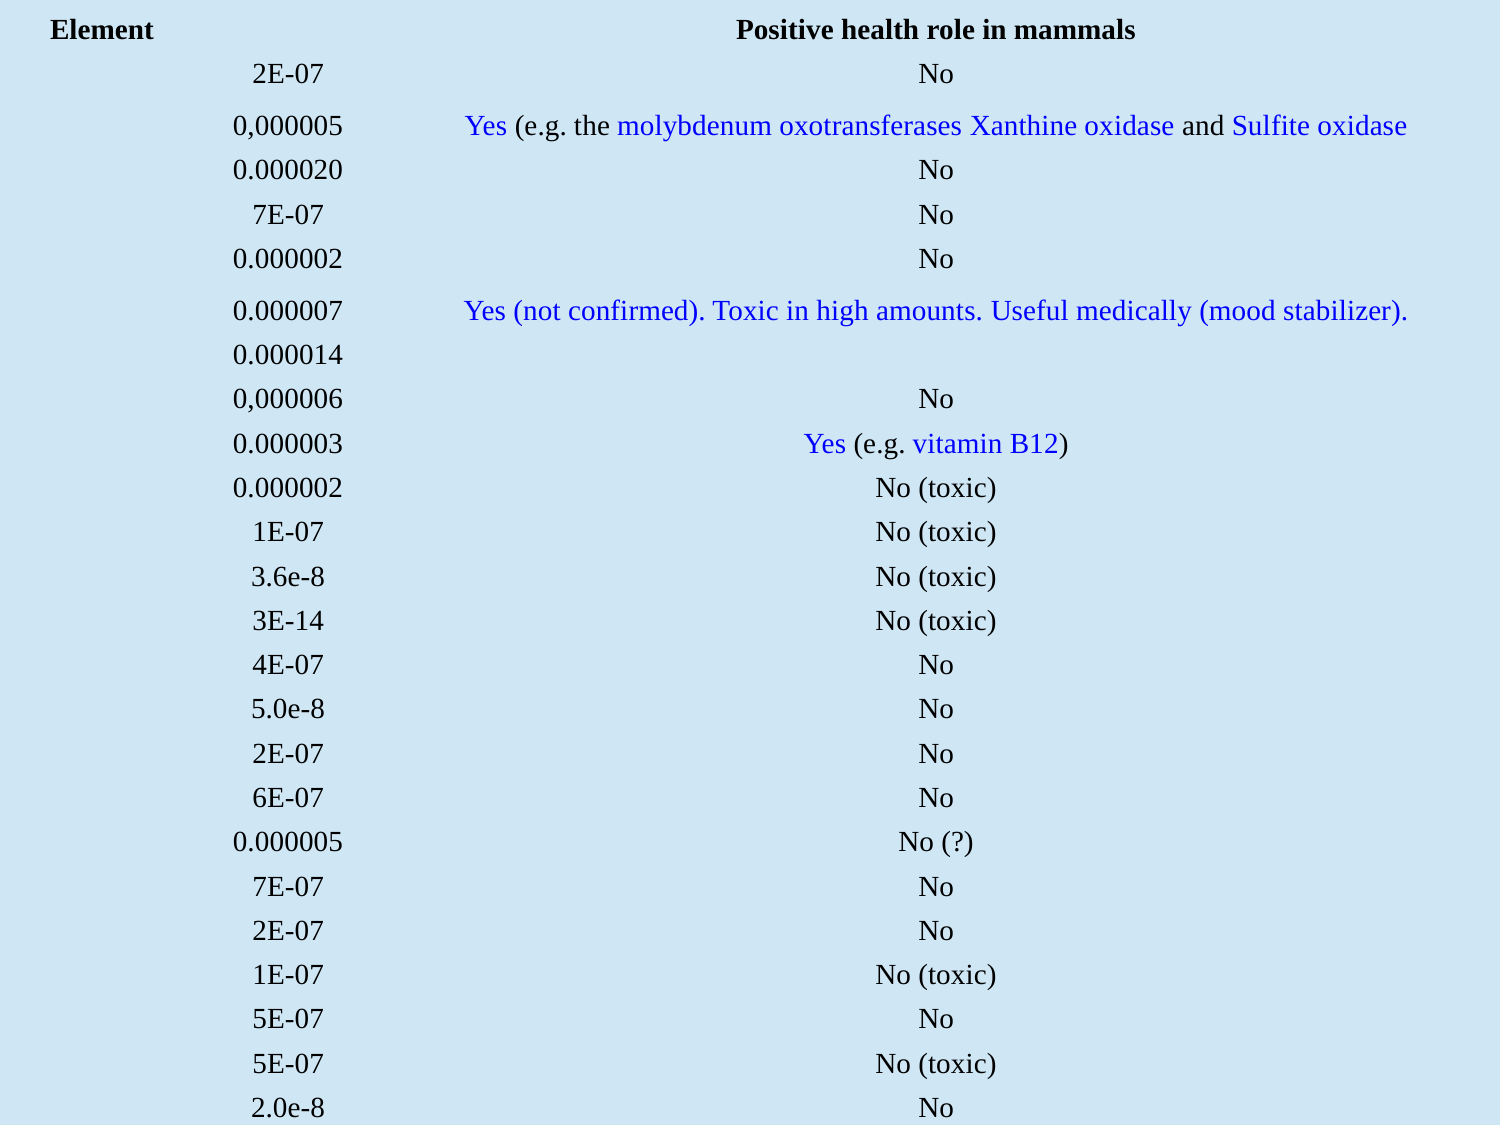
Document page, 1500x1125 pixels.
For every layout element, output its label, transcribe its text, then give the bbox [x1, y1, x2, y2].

table_cell [0, 594, 204, 638]
table_cell Yes (e.g. the molybdenum oxotransferases Xanthine oxidase and Sulfite oxidase [372, 91, 1500, 143]
table_cell [0, 1036, 204, 1081]
table_cell No (toxic) [372, 948, 1500, 992]
table_cell No (toxic) [372, 461, 1500, 505]
table_cell 0.000002 [204, 461, 372, 505]
table_header Element [0, 0, 204, 47]
table_cell No (toxic) [372, 1036, 1500, 1081]
table_cell 1E-07 [204, 948, 372, 992]
table_cell [0, 187, 204, 231]
table_header Positive health role in mammals [372, 0, 1500, 47]
table_cell No [372, 859, 1500, 904]
table_cell No [372, 187, 1500, 231]
table_cell [0, 904, 204, 948]
table_cell No [372, 638, 1500, 682]
table_cell No (toxic) [372, 549, 1500, 594]
table_cell 2E-07 [204, 47, 372, 91]
table_cell 0.000005 [204, 815, 372, 859]
table_cell 2E-07 [204, 904, 372, 948]
table_cell [0, 276, 204, 328]
table_cell [0, 859, 204, 904]
table_cell [0, 328, 204, 372]
table_cell 5E-07 [204, 992, 372, 1036]
table_cell No [372, 771, 1500, 815]
table_cell [0, 726, 204, 771]
table_cell [0, 47, 204, 91]
table_cell [0, 638, 204, 682]
table_cell [0, 143, 204, 187]
table_cell No [372, 904, 1500, 948]
table_cell [0, 815, 204, 859]
table_cell 4E-07 [204, 638, 372, 682]
table_cell No (?) [372, 815, 1500, 859]
table_cell No [372, 372, 1500, 416]
table_cell [0, 948, 204, 992]
table_cell [0, 231, 204, 276]
table_cell 1E-07 [204, 505, 372, 549]
table_cell 3E-14 [204, 594, 372, 638]
table_cell 0,000005 [204, 91, 372, 143]
table_cell [0, 505, 204, 549]
table_cell 0,000006 [204, 372, 372, 416]
table_cell 7E-07 [204, 859, 372, 904]
table_cell 0.000020 [204, 143, 372, 187]
table_cell No [372, 682, 1500, 726]
table_cell 0.000014 [204, 328, 372, 372]
table_cell [0, 1081, 204, 1125]
table_header [204, 0, 372, 47]
table_cell No [372, 1081, 1500, 1125]
table_cell No (toxic) [372, 505, 1500, 549]
table_cell No [372, 47, 1500, 91]
table_cell Yes (e.g. vitamin B12) [372, 416, 1500, 461]
table_cell Yes (not confirmed). Toxic in high amounts. Useful medically (mood stabilizer). [372, 276, 1500, 328]
table_cell 5.0e-8 [204, 682, 372, 726]
table_cell [0, 549, 204, 594]
table_cell 2E-07 [204, 726, 372, 771]
table_cell 6E-07 [204, 771, 372, 815]
table_cell [372, 328, 1500, 372]
table_cell 5E-07 [204, 1036, 372, 1081]
table_cell 3.6e-8 [204, 549, 372, 594]
table_cell No [372, 143, 1500, 187]
table_cell No [372, 992, 1500, 1036]
table_cell 0.000002 [204, 231, 372, 276]
table_cell 7E-07 [204, 187, 372, 231]
table_cell 2.0e-8 [204, 1081, 372, 1125]
table_cell No [372, 231, 1500, 276]
table_cell [0, 416, 204, 461]
table_cell [0, 91, 204, 143]
table_cell [0, 461, 204, 505]
table_cell No [372, 726, 1500, 771]
table_cell [0, 771, 204, 815]
table_cell 0.000003 [204, 416, 372, 461]
table_cell [0, 682, 204, 726]
table_cell [0, 992, 204, 1036]
table_cell No (toxic) [372, 594, 1500, 638]
table_cell 0.000007 [204, 276, 372, 328]
table_cell [0, 372, 204, 416]
